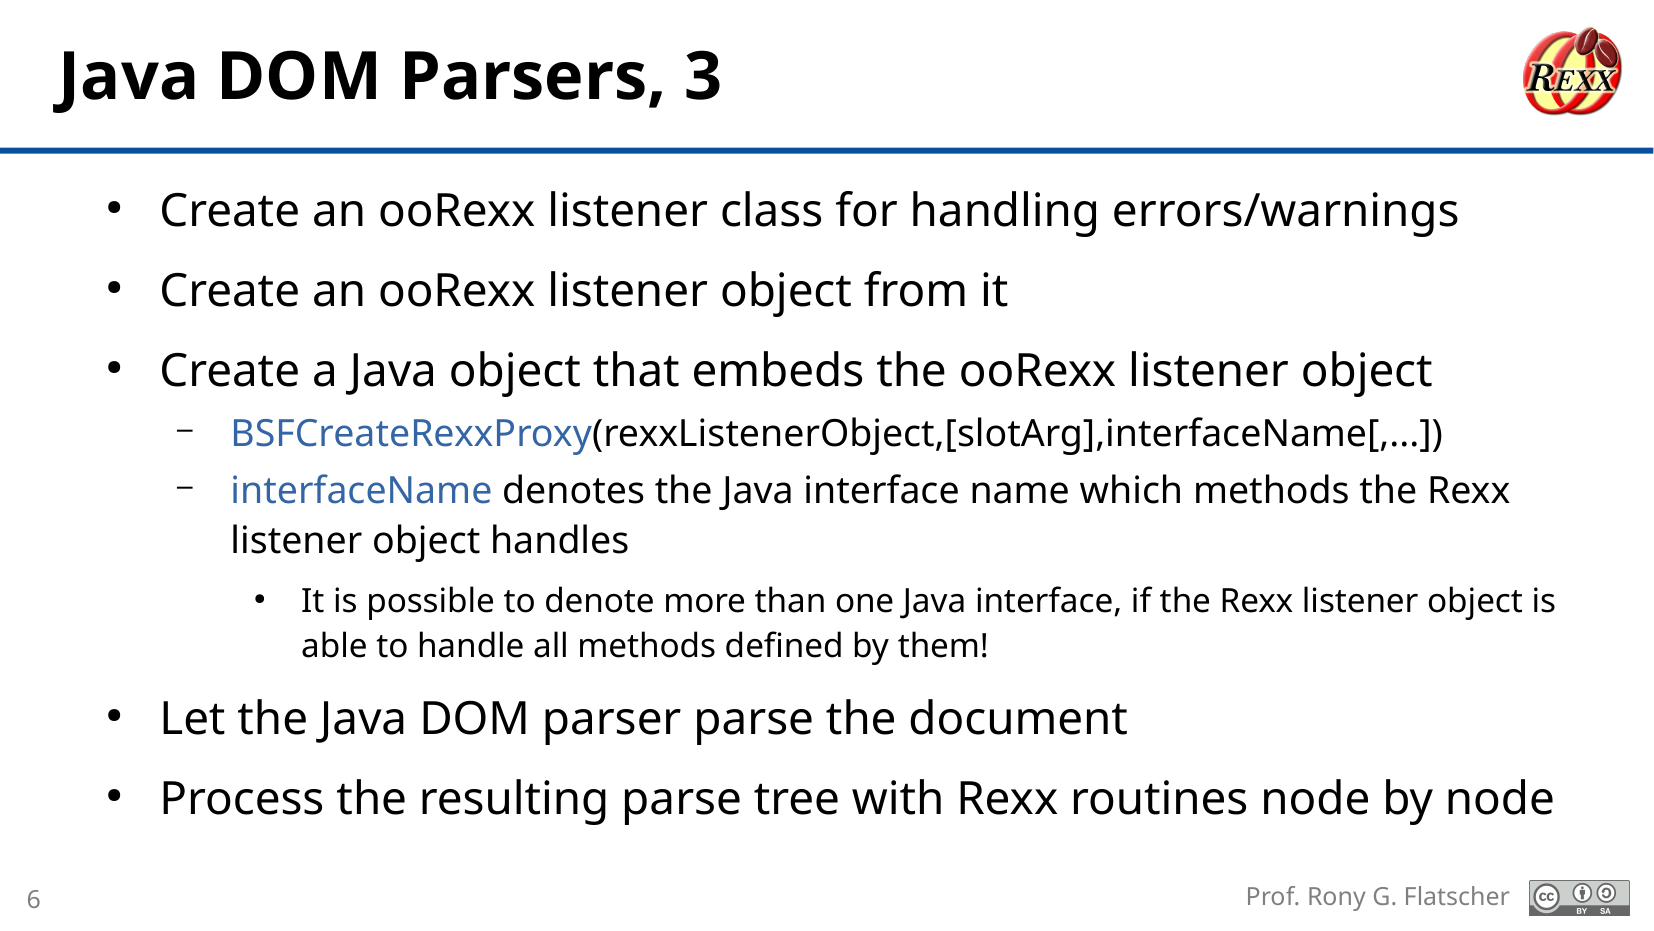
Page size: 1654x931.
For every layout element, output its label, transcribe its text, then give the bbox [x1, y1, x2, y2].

list Create an ooRexx listener class for handling errors/warnings Create an ooRexx listener object from it Create a Java object that embeds the ooRexx listener object BSFCreateRexxProxy(rexxListenerObject,[slotArg],interfaceName[,...]) interfaceName denotes the Java interface name which methods the Rexx listener object handles It is possible to denote more than one Java interface, if the Rexx listener object is able to handle all methods defined by them! Let the Java DOM parser parse the document Process the resulting parse tree with Rexx routines node by node [88, 177, 1577, 857]
title Java DOM Parsers, 3 [0, 0, 1625, 148]
